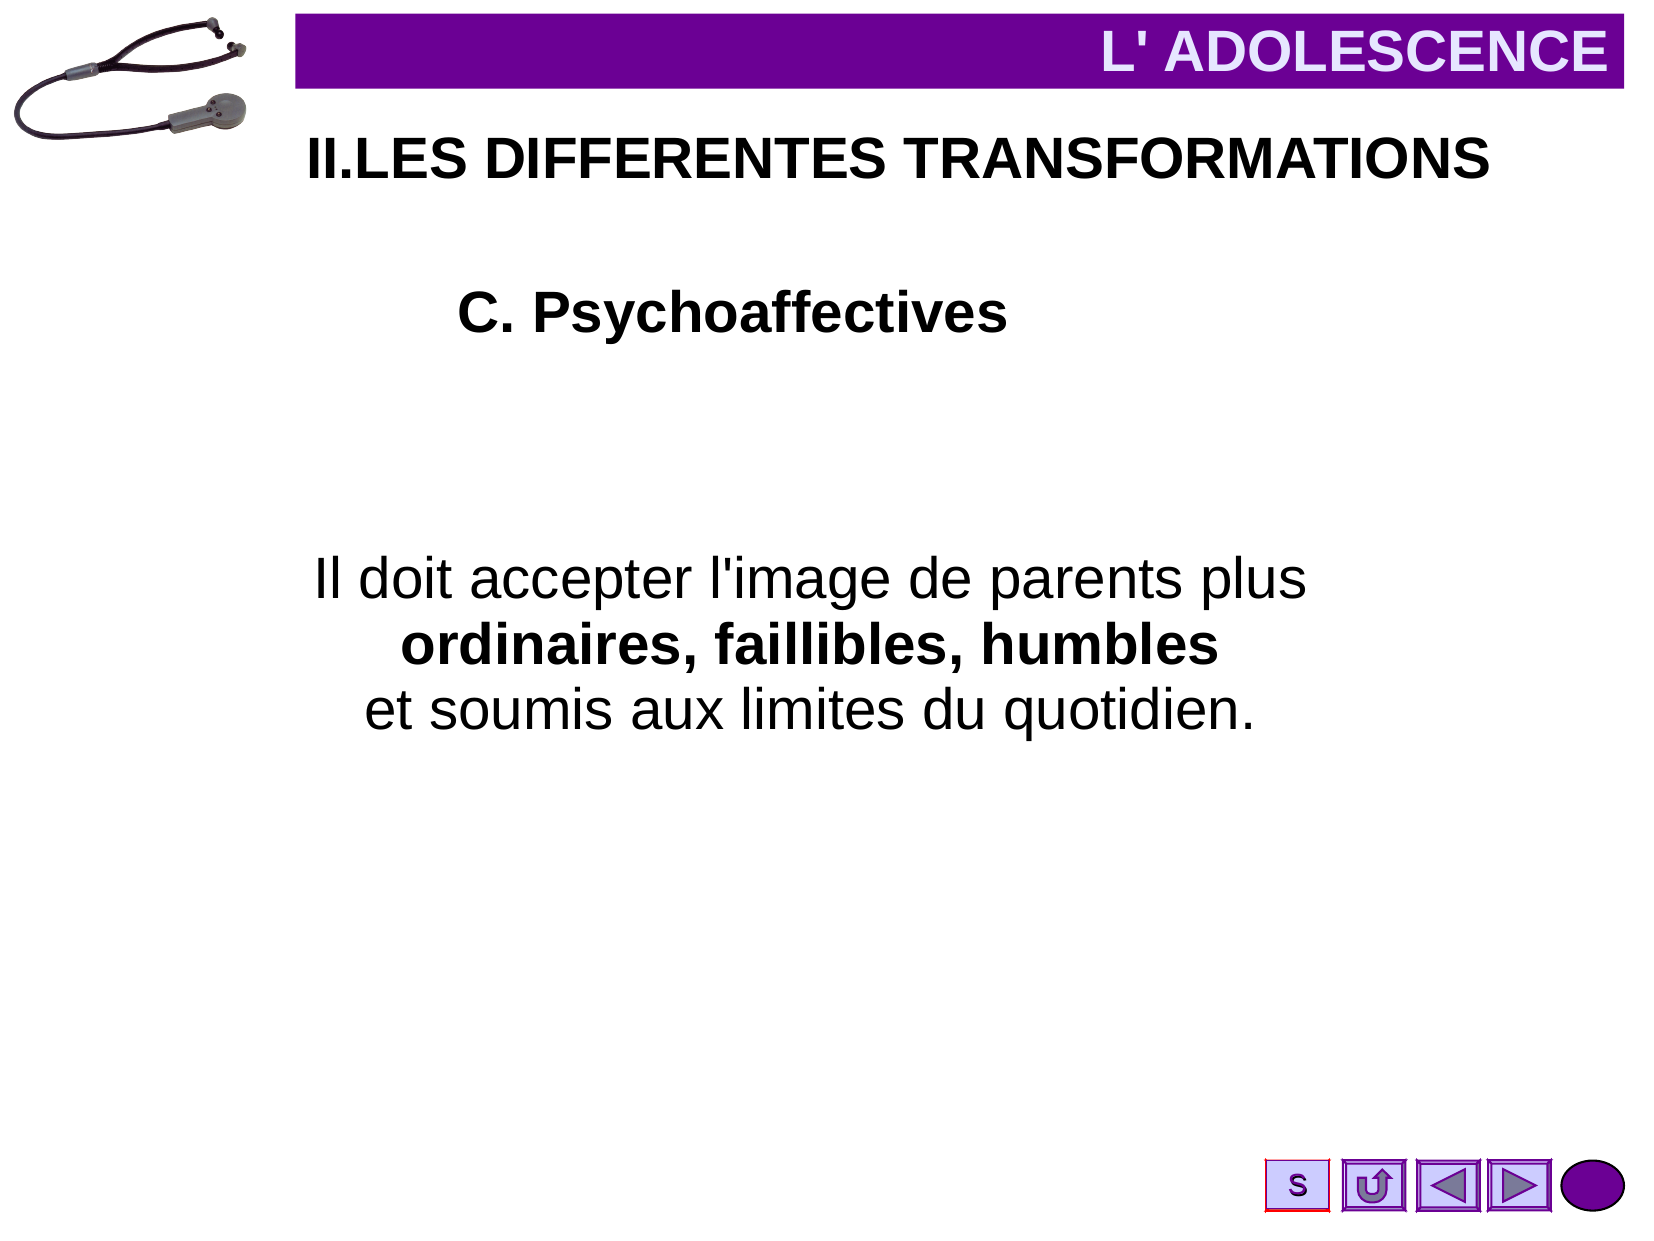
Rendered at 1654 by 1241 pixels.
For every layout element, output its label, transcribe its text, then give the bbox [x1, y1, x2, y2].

text_box L' ADOLESCENCE [295, 13, 1625, 89]
text_box II.LES DIFFERENTES TRANSFORMATIONS [291, 118, 1506, 200]
text_box Il doit accepter l'image de parents plus ordinaires, faillibles, humbles et soumis aux limites du quotidien. [132, 545, 1506, 742]
text_box [1561, 1160, 1625, 1211]
picture [8, 8, 260, 153]
text_box C. Psychoaffectives [442, 272, 1025, 353]
